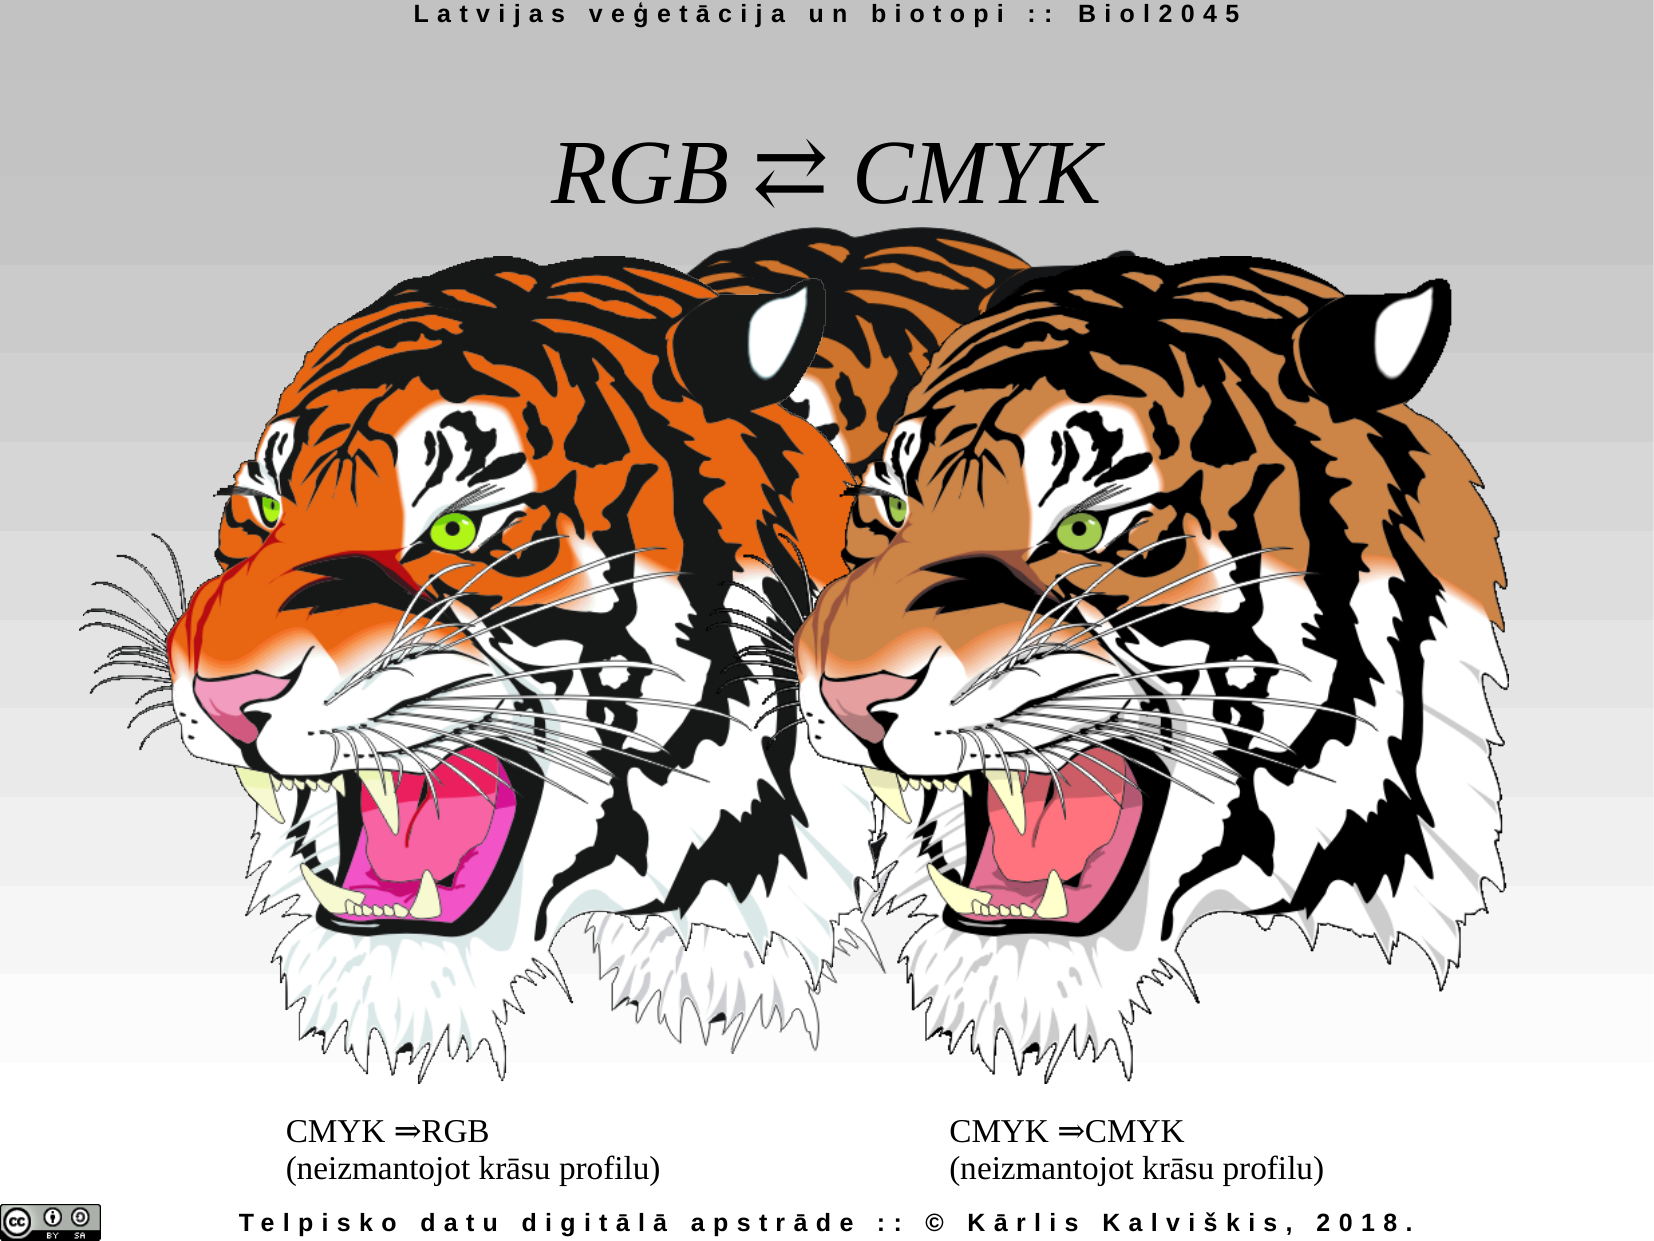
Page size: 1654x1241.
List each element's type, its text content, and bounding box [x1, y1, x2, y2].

picture [0, 0, 1654, 1241]
text_box CMYK ⇒CMYK (neizmantojot krāsu profilu) [949, 1112, 1325, 1173]
text_box CMYK ⇒RGB (neizmantojot krāsu profilu) [285, 1112, 662, 1173]
title RGB ⇄ CMYK [29, 49, 1625, 296]
